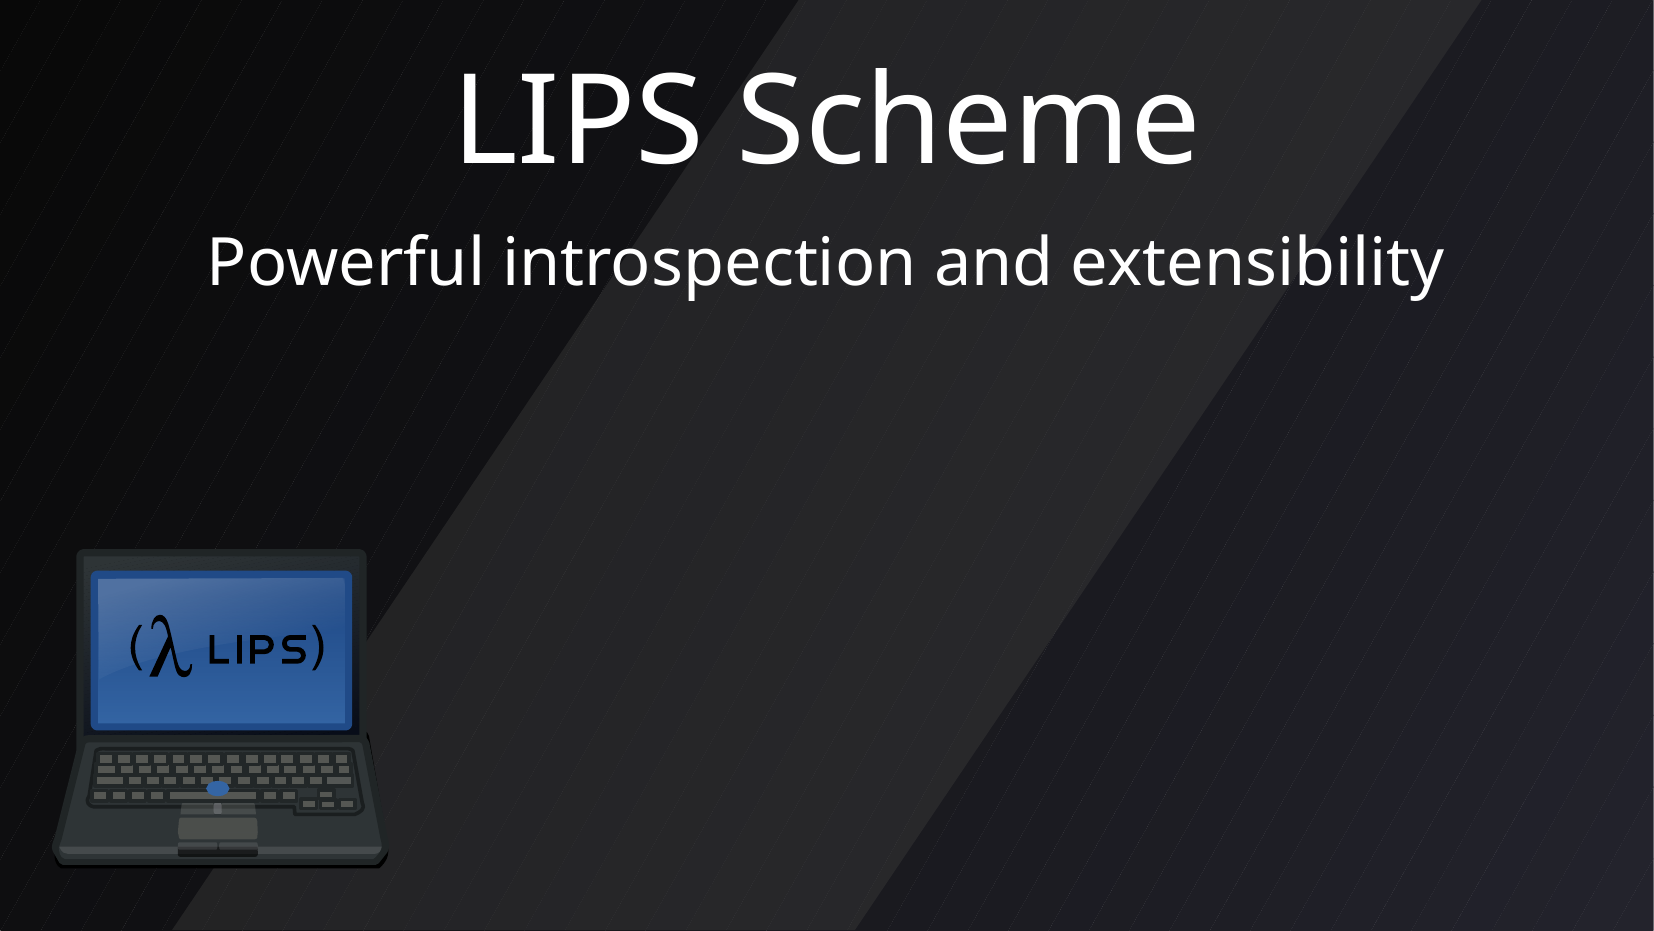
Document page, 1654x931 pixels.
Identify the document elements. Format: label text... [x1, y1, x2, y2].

title LIPS Scheme [82, 37, 1571, 193]
text_box Powerful introspection and extensibility [0, 206, 1654, 414]
picture [0, 487, 443, 931]
